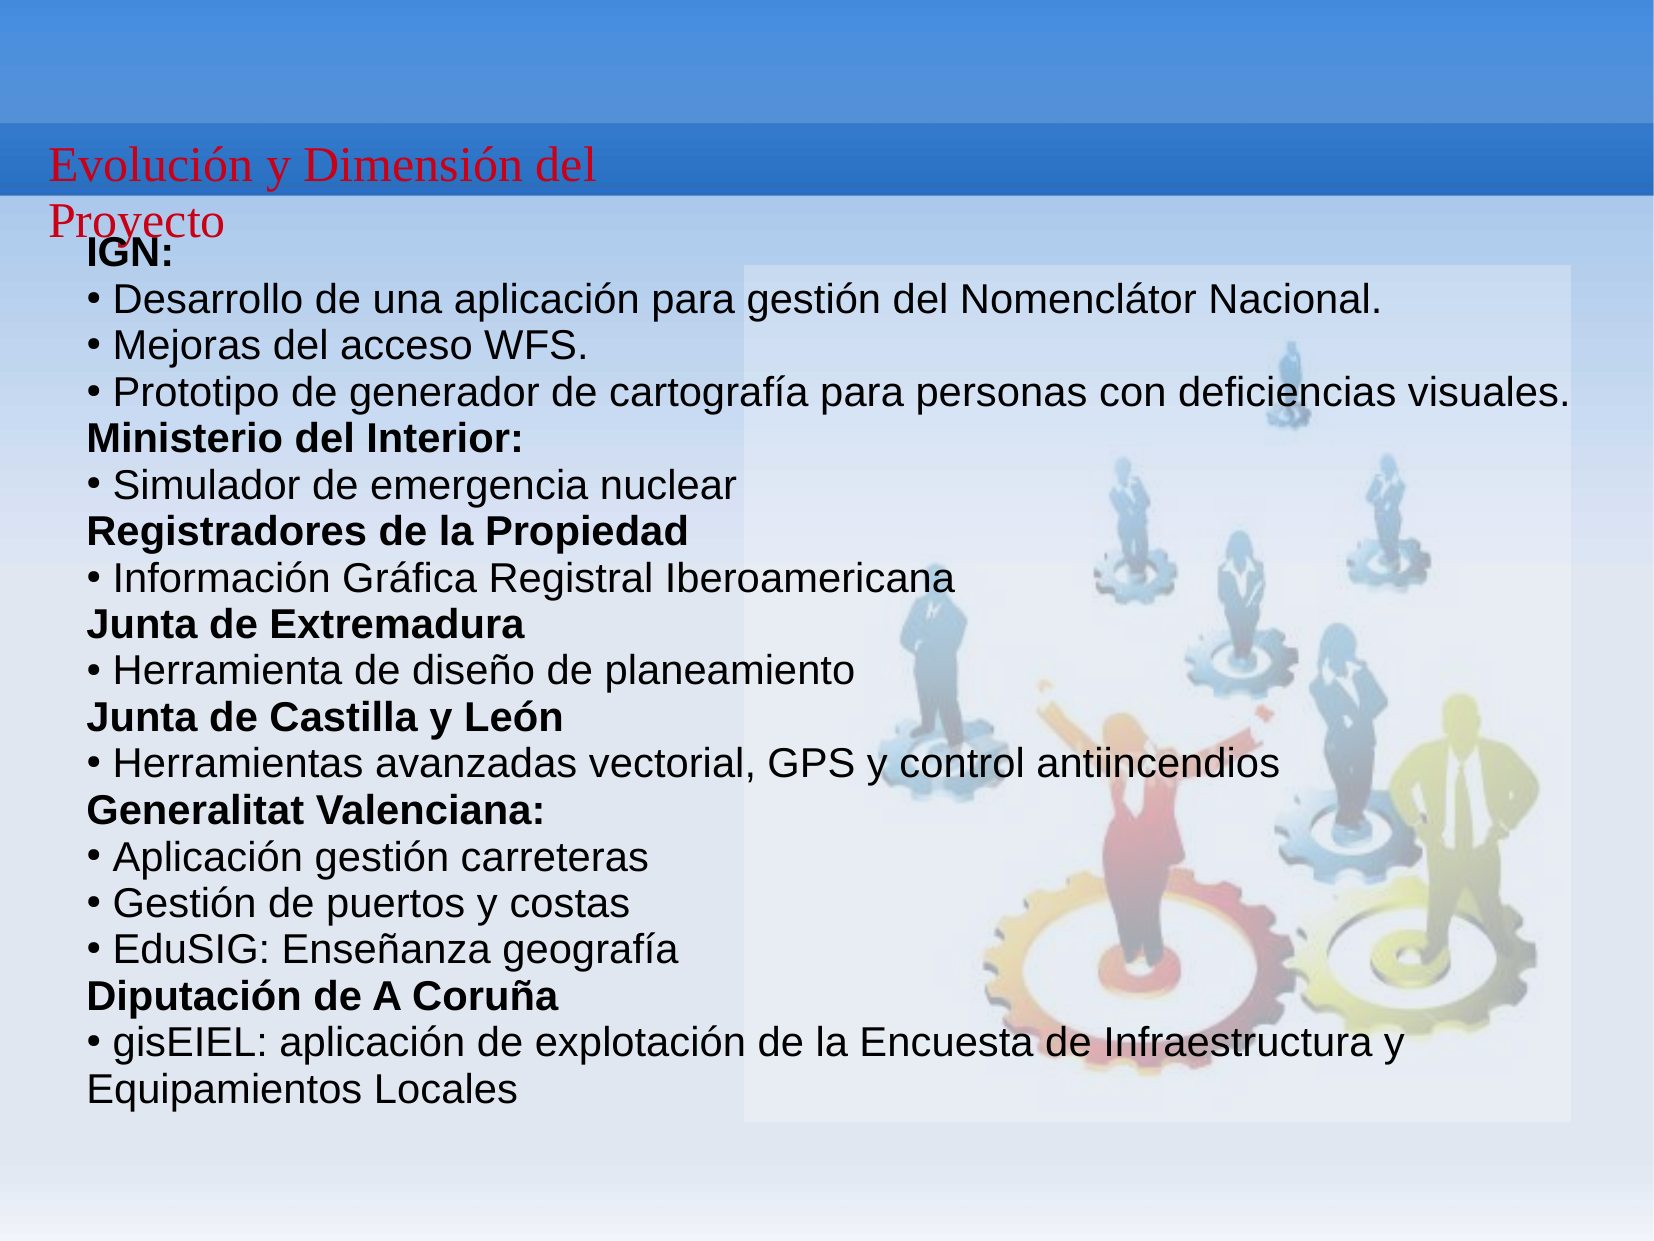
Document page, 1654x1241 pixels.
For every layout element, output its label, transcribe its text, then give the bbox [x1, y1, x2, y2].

picture [0, 0, 1654, 1241]
text_box Evolución y Dimensión del Proyecto [33, 129, 798, 206]
text_box IGN: Desarrollo de una aplicación para gestión del Nomenclátor Nacional. Mejoras del acceso WFS. Prototipo de generador de cartografía para personas con deficiencias visuales. Ministerio del Interior: Simulador de emergencia nuclear Registradores de la Propiedad Información Gráfica Registral Iberoamericana Junta de Extremadura Herramienta de diseño de planeamiento Junta de Castilla y León Herramientas avanzadas vectorial, GPS y control antiincendios Generalitat Valenciana: Aplicación gestión carreteras Gestión de puertos y costas EduSIG: Enseñanza geografía Diputación de A Coruña gisEIEL: aplicación de explotación de la Encuesta de Infraestructura y Equipamientos Locales [71, 221, 1595, 1120]
